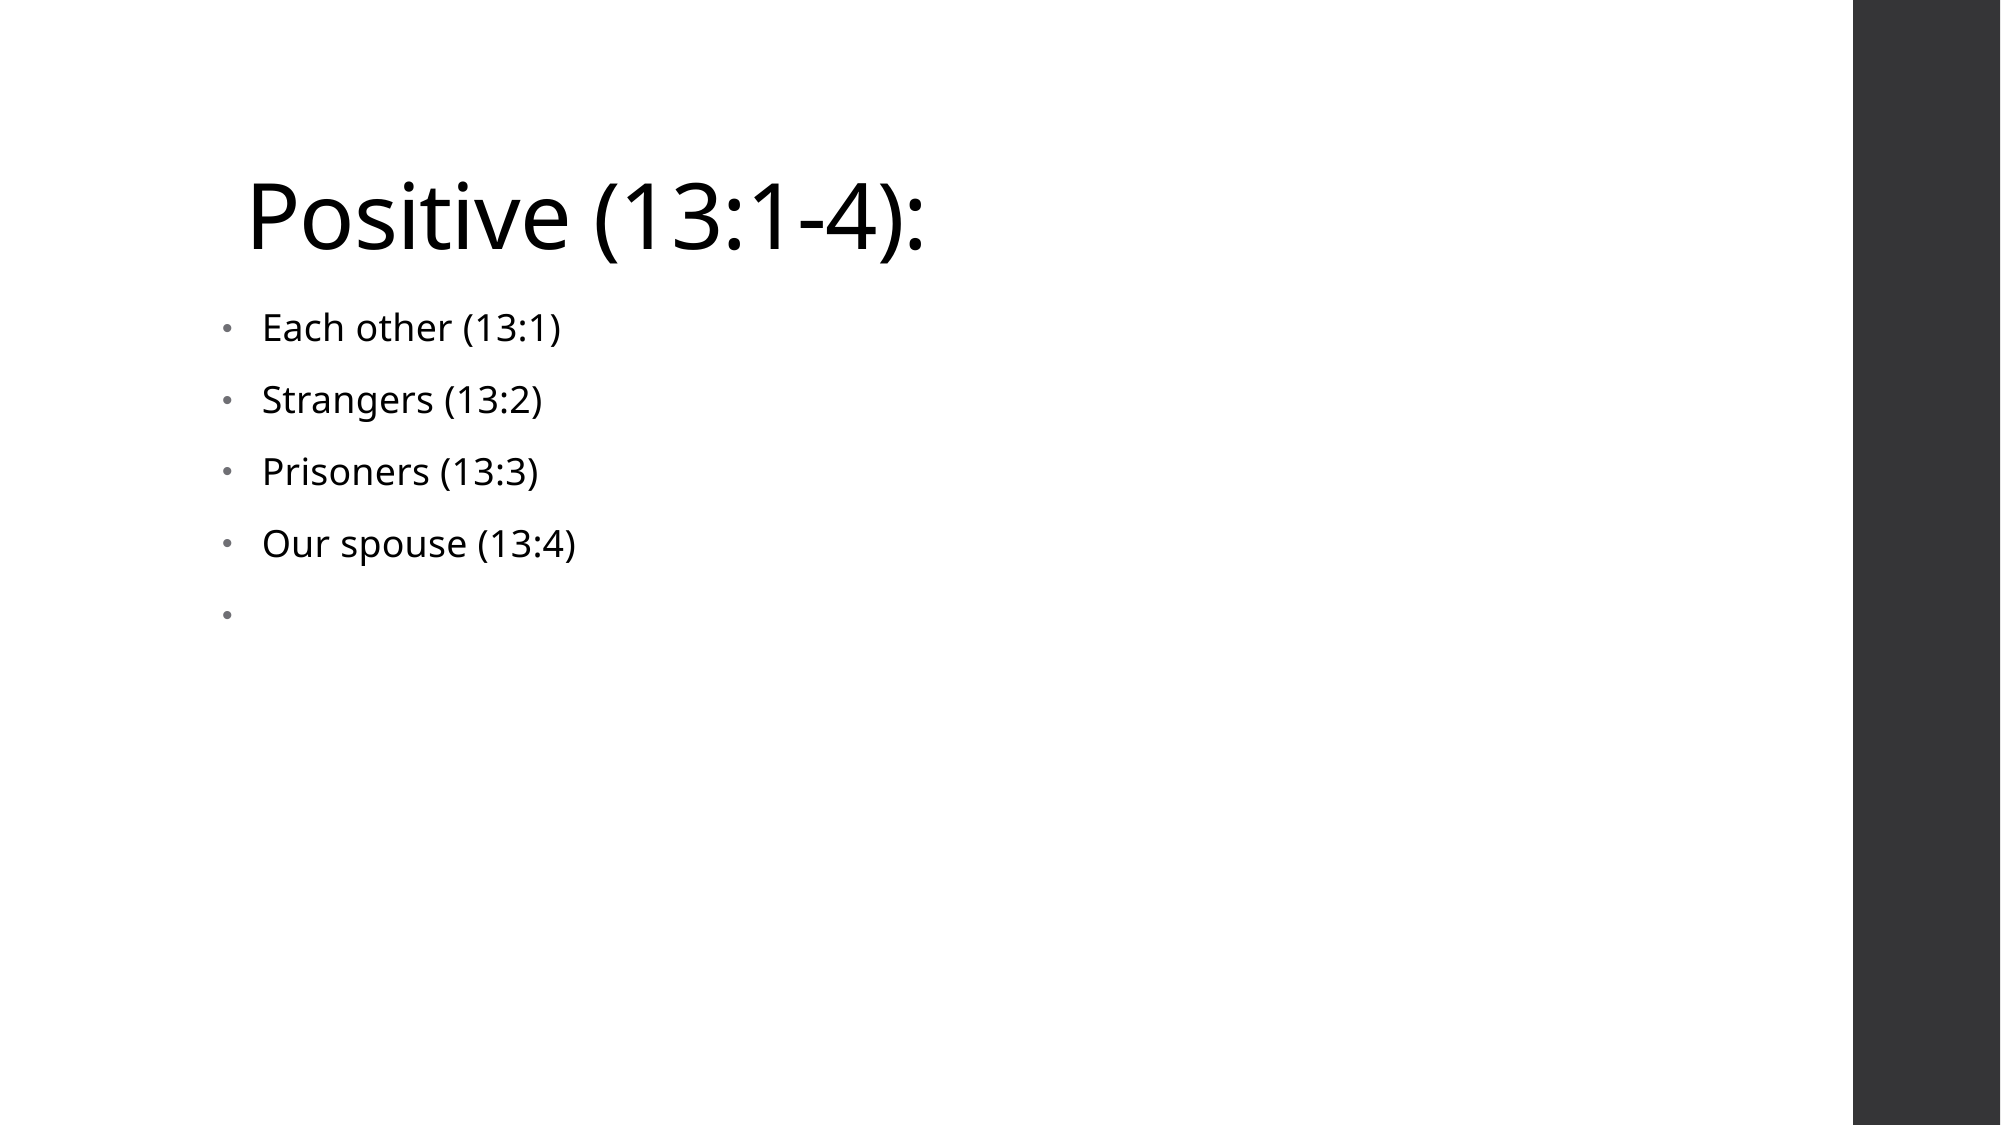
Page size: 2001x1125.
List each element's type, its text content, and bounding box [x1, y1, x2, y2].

title Positive (13:1-4): [206, 60, 1797, 278]
list Each other (13:1) Strangers (13:2) Prisoners (13:3) Our spouse (13:4) [206, 299, 1617, 1014]
